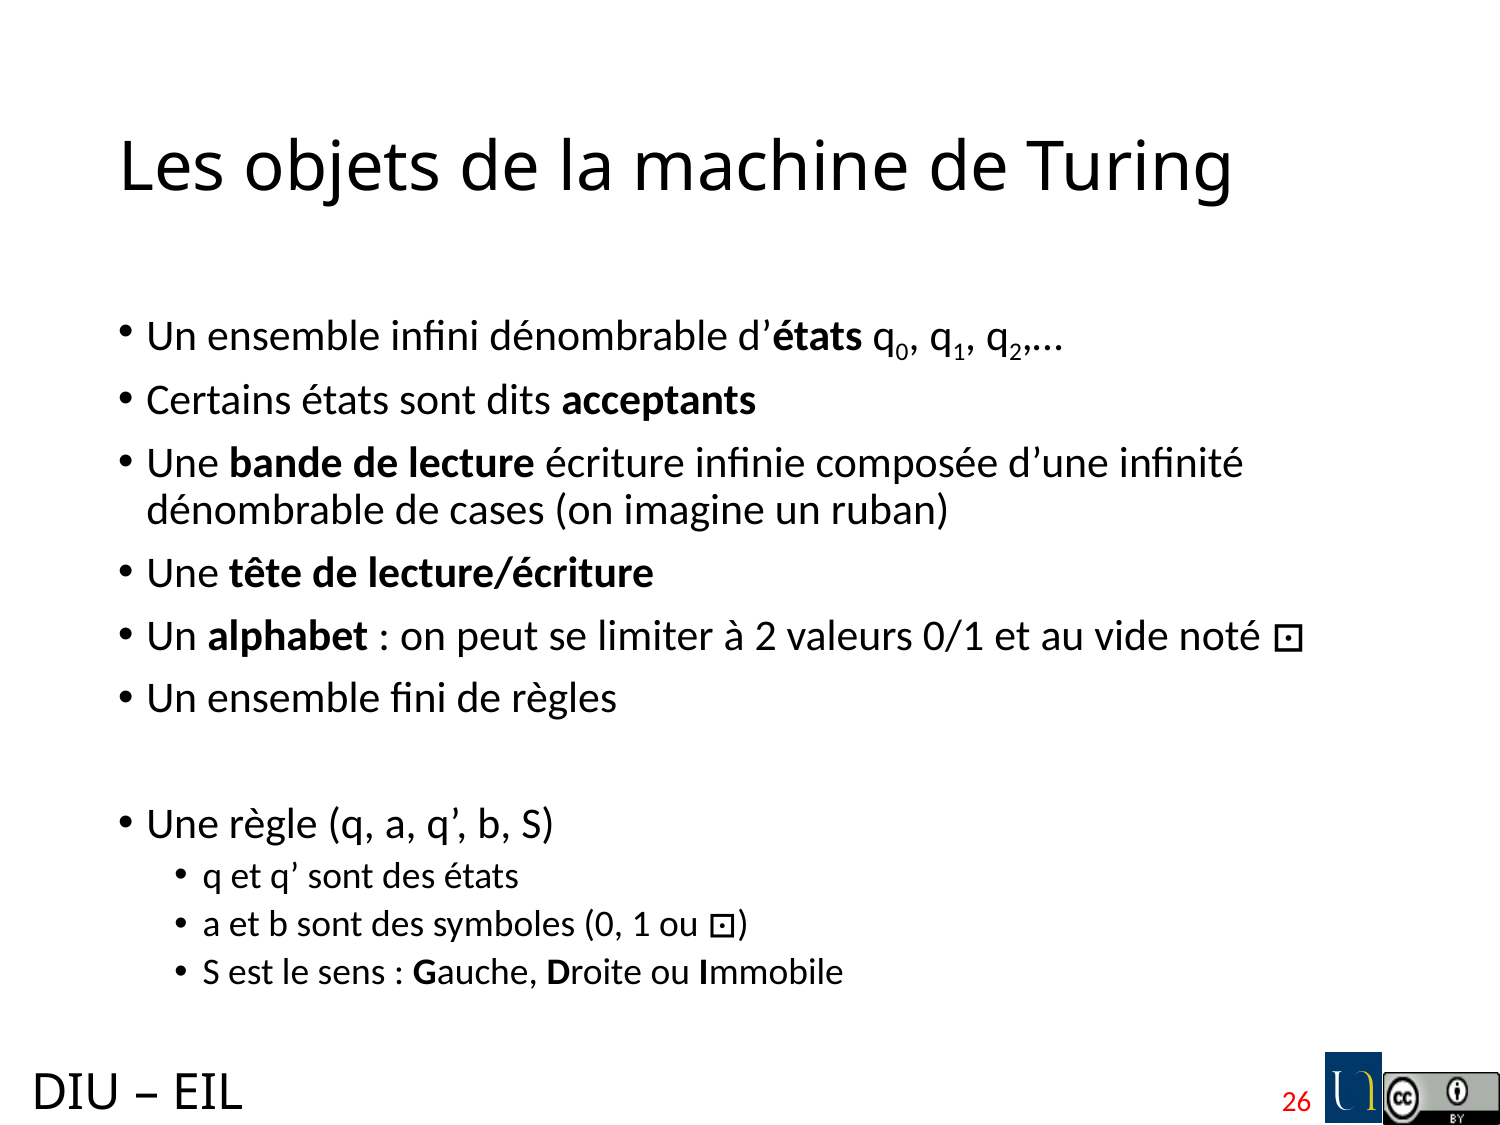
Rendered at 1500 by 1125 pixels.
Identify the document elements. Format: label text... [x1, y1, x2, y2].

picture [1383, 1072, 1500, 1125]
picture [1325, 1052, 1382, 1123]
slide_number <numéro> [1240, 1070, 1327, 1125]
title Les objets de la machine de Turing [103, 59, 1397, 278]
list Un ensemble infini dénombrable d’états q0, q1, q2,… Certains états sont dits acceptants Une bande de lecture écriture infinie composée d’une infinité dénombrable de cases (on imagine un ruban) Une tête de lecture/écriture Un alphabet : on peut se limiter à 2 valeurs 0/1 et au vide noté ⊡ Un ensemble fini de règles Une règle (q, a, q’, b, S) q et q’ sont des états a et b sont des symboles (0, 1 ou ⊡) S est le sens : Gauche, Droite ou Immobile [103, 299, 1397, 1014]
